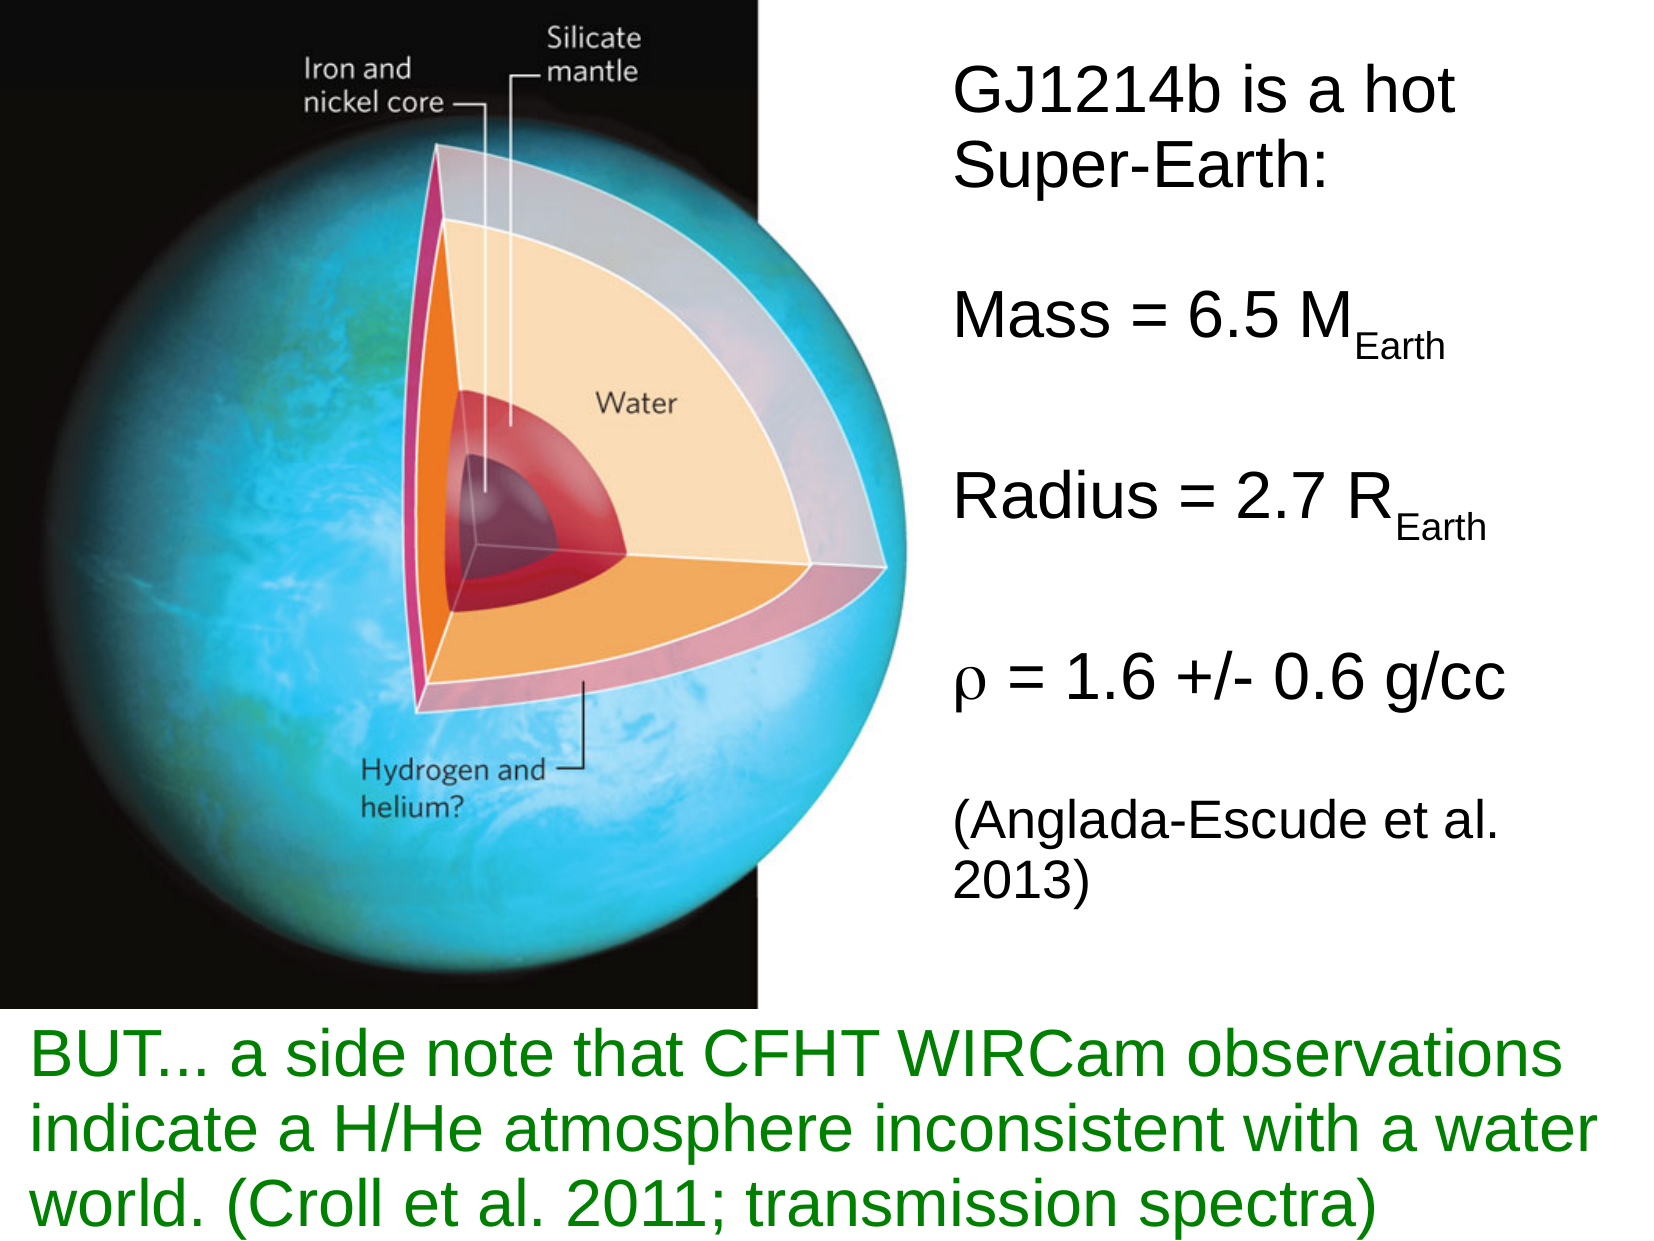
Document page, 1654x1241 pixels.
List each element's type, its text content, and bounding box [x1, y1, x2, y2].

text_box BUT... a side note that CFHT WIRCam observations indicate a H/He atmosphere inconsistent with a water world. (Croll et al. 2011; transmission spectra) [15, 1008, 1654, 1241]
picture [0, 0, 938, 1009]
text_box GJ1214b is a hot Super-Earth: Mass = 6.5 MEarth Radius = 2.7 REarth r = 1.6 +/- 0.6 g/cc (Anglada-Escude et al. 2013) [937, 45, 1636, 930]
